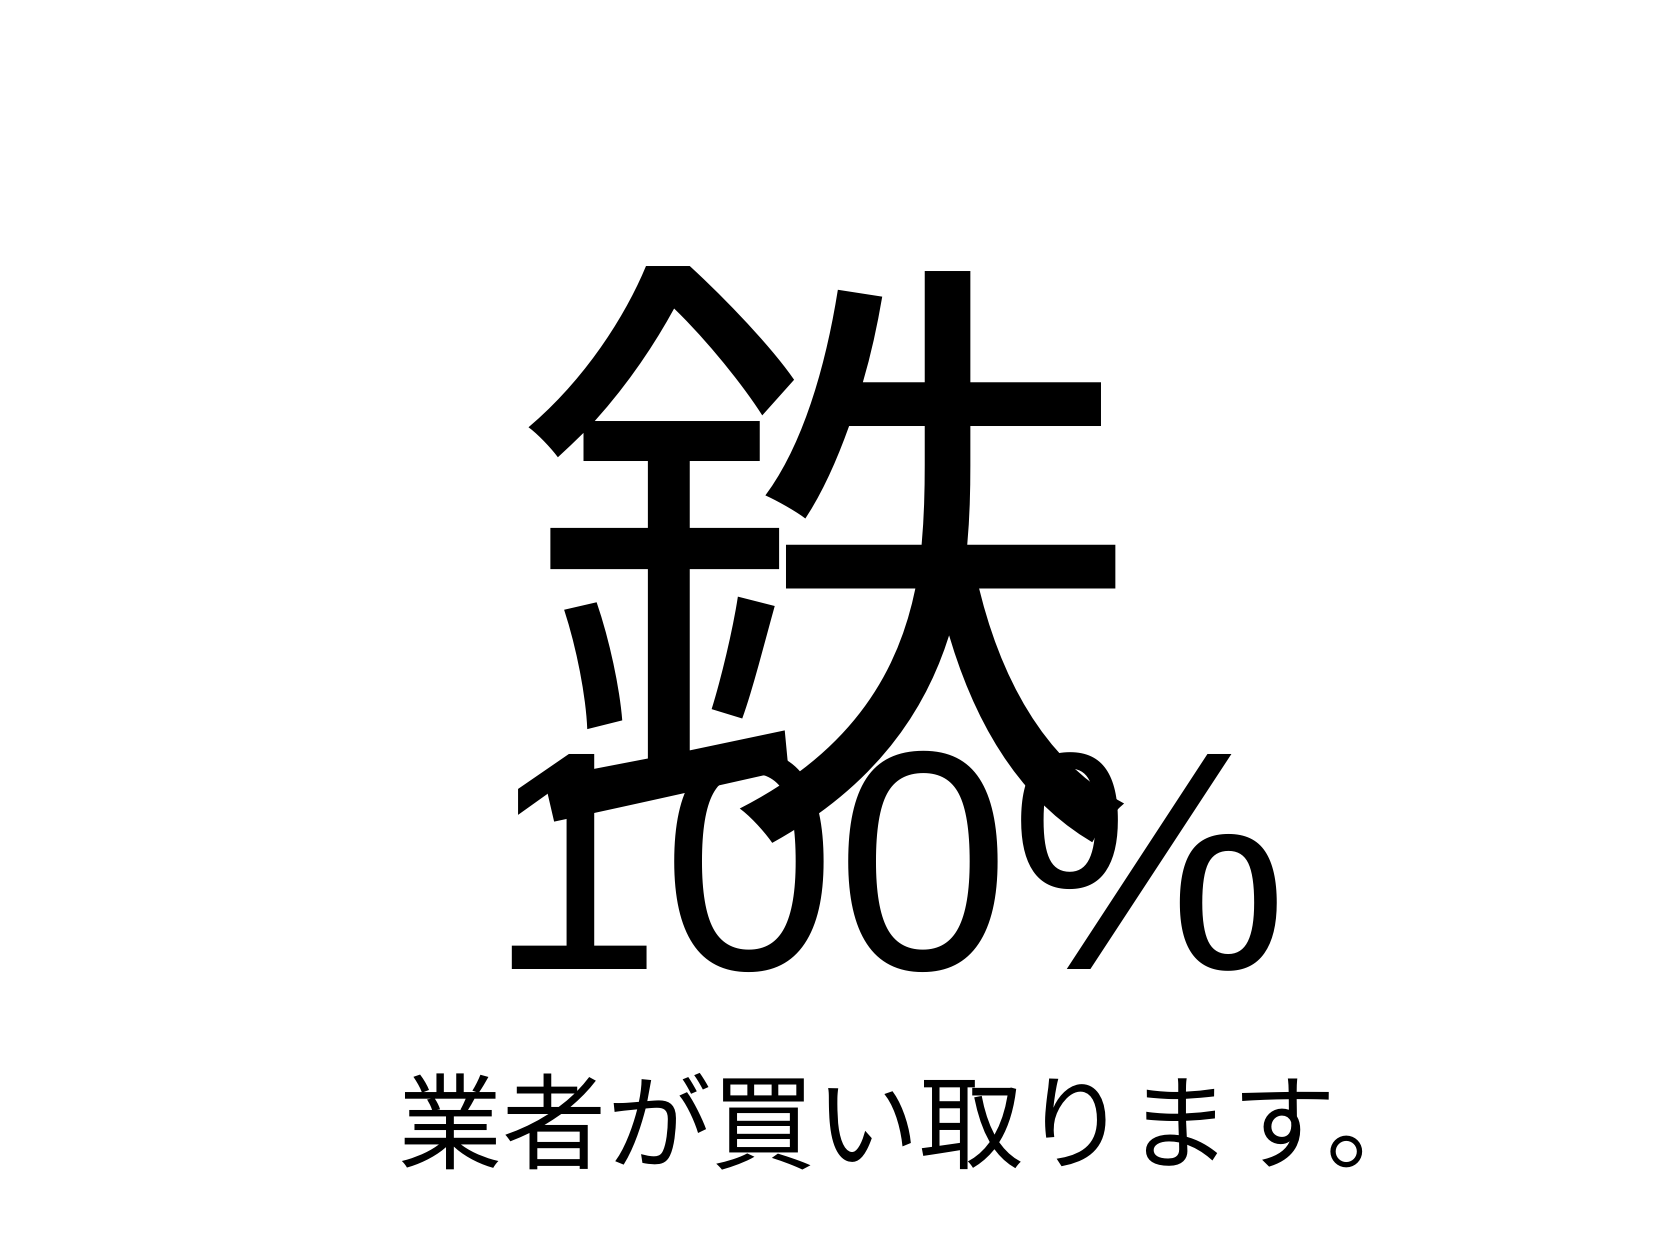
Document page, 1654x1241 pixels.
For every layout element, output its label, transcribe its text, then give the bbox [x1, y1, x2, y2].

text_box 100% [473, 679, 1303, 1044]
text_box 鉄 [501, 59, 1157, 679]
text_box 業者が買い取ります。 [383, 1033, 1345, 1165]
